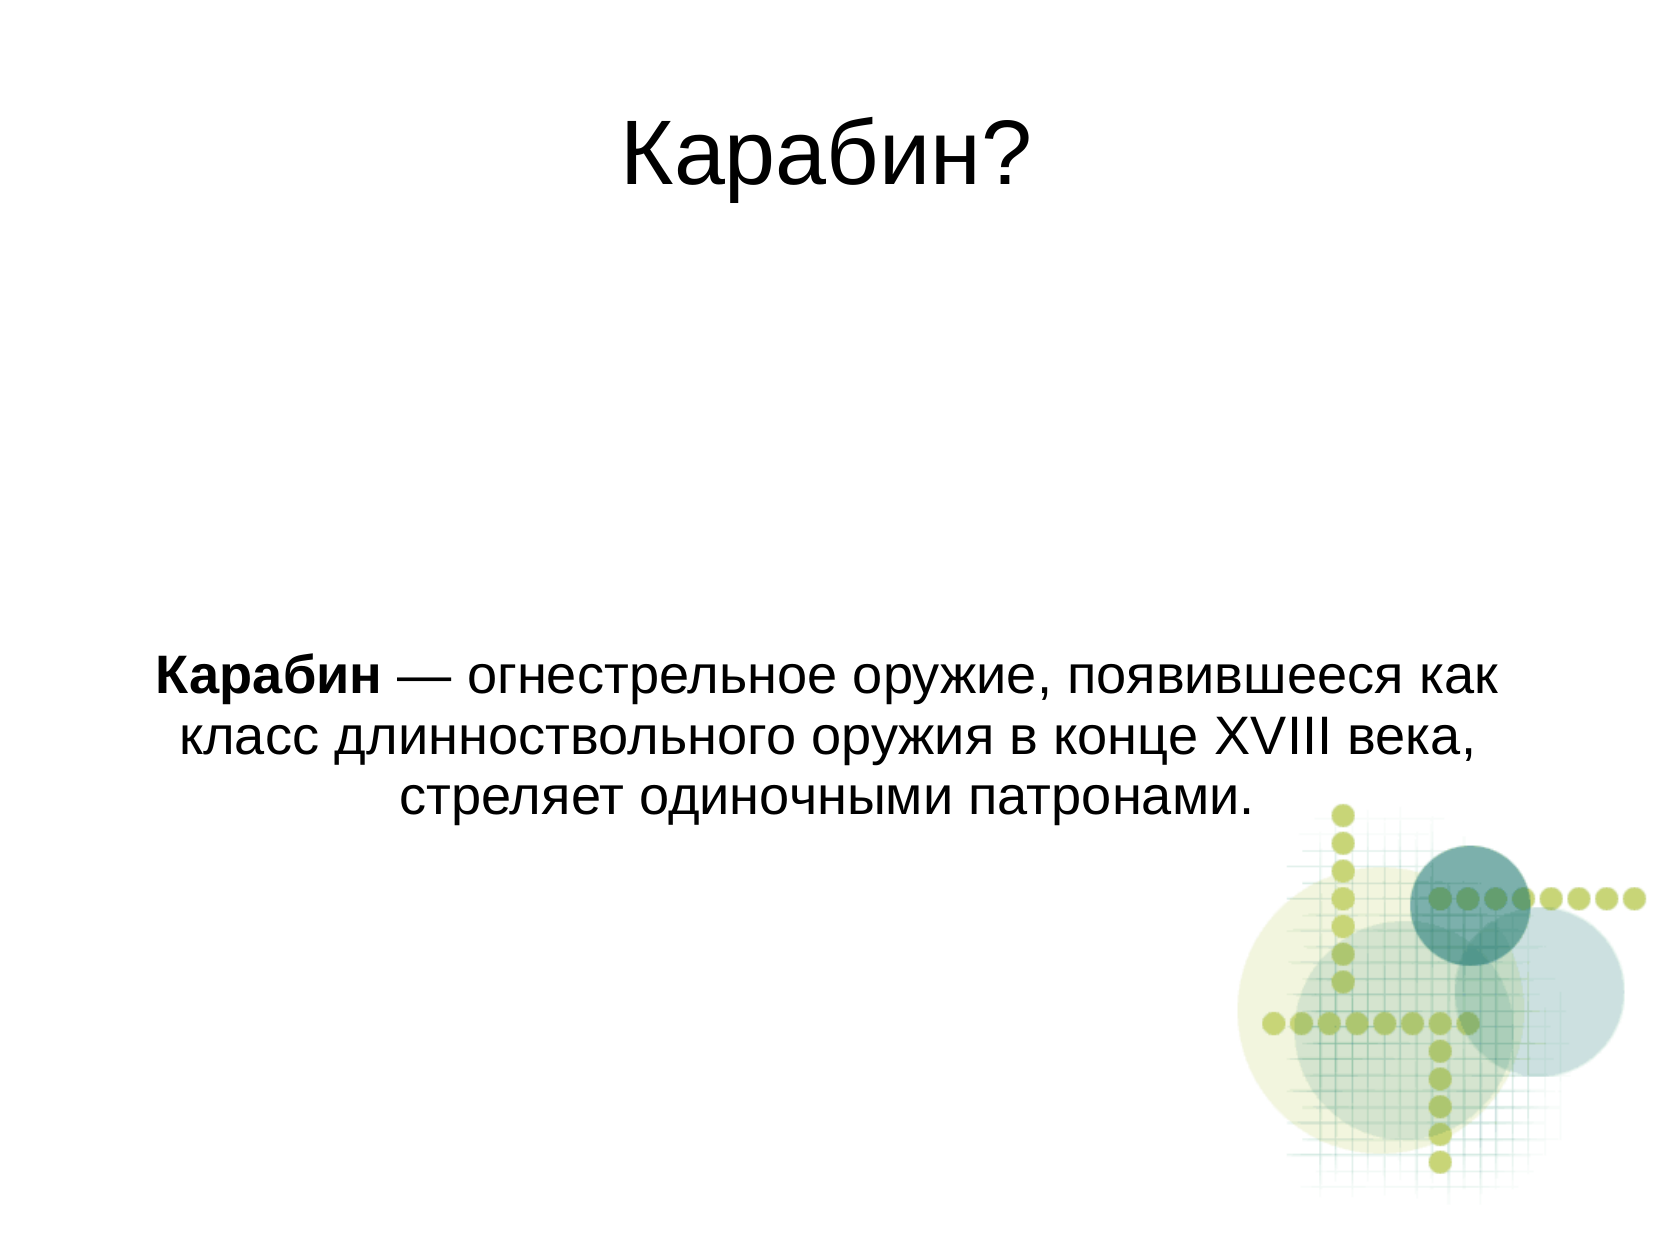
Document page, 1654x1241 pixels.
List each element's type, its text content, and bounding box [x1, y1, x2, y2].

title Карабин? [82, 56, 1571, 250]
subtitle Карабин — огнестрельное оружие, появившееся как класс длинноствольного оружия в конце XVIII века, стреляет одиночными патронами. [121, 344, 1534, 1127]
picture [1224, 792, 1654, 1211]
